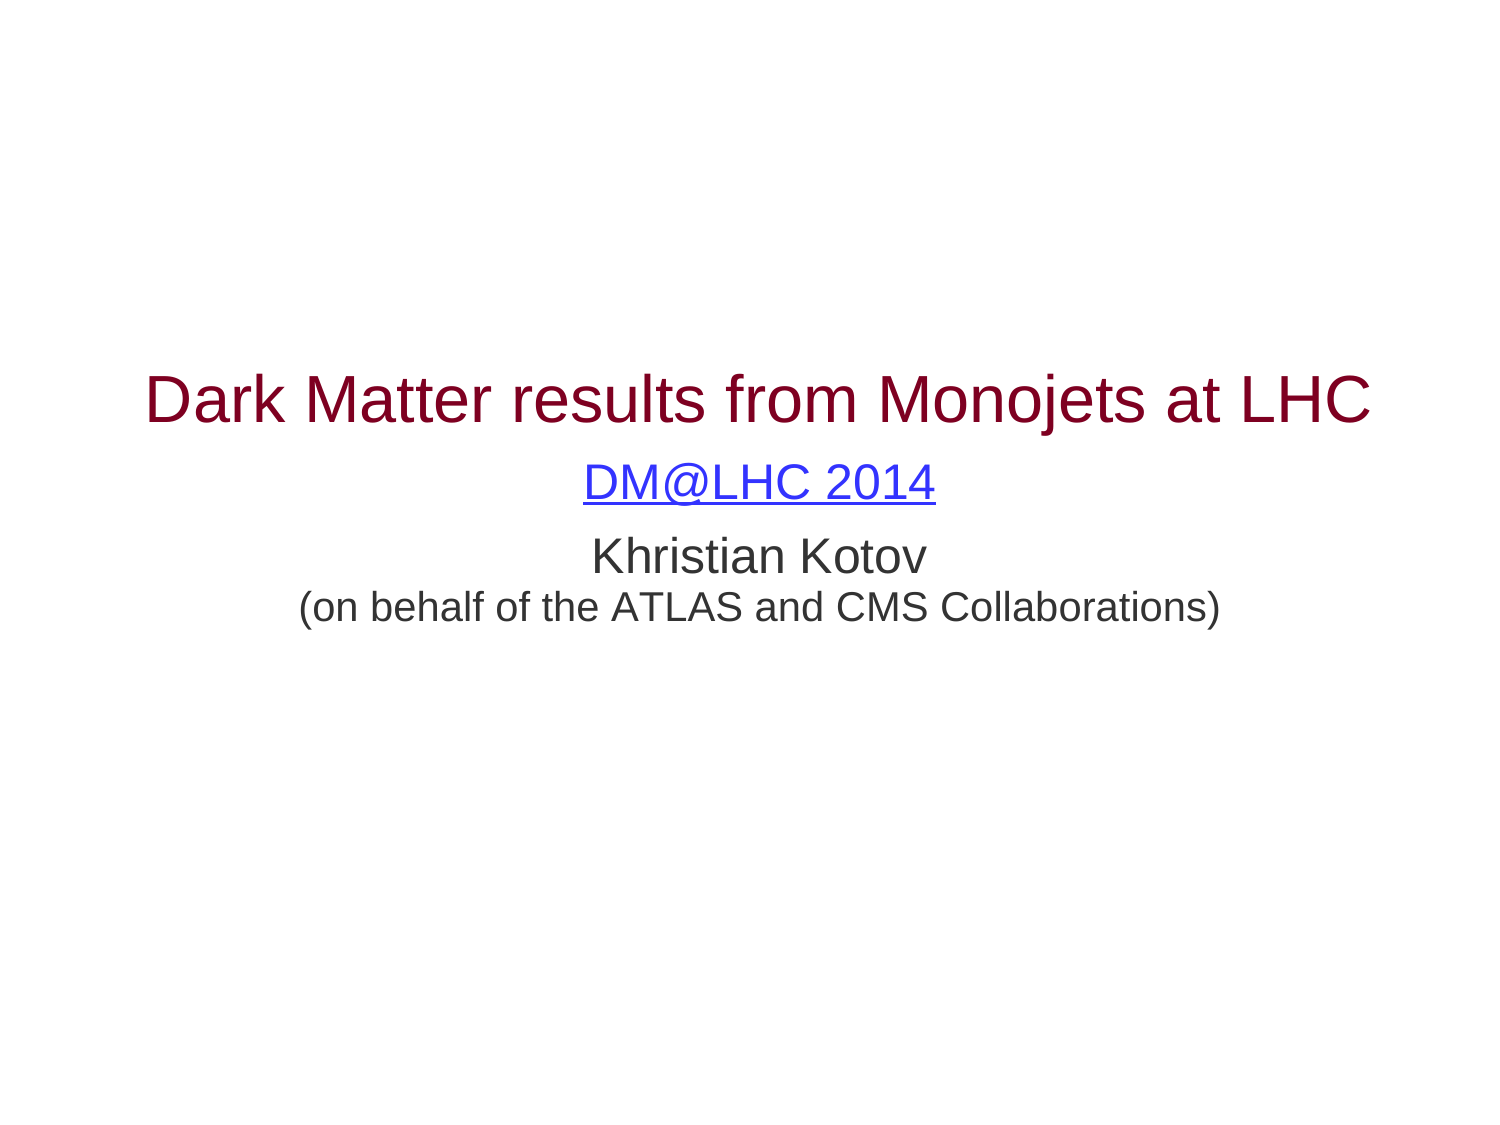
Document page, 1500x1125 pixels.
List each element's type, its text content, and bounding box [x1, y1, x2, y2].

text_box Dark Matter results from Monojets at LHC DM@LHC 2014 Khristian Kotov (on behalf of the ATLAS and CMS Collaborations) [94, 368, 1426, 642]
